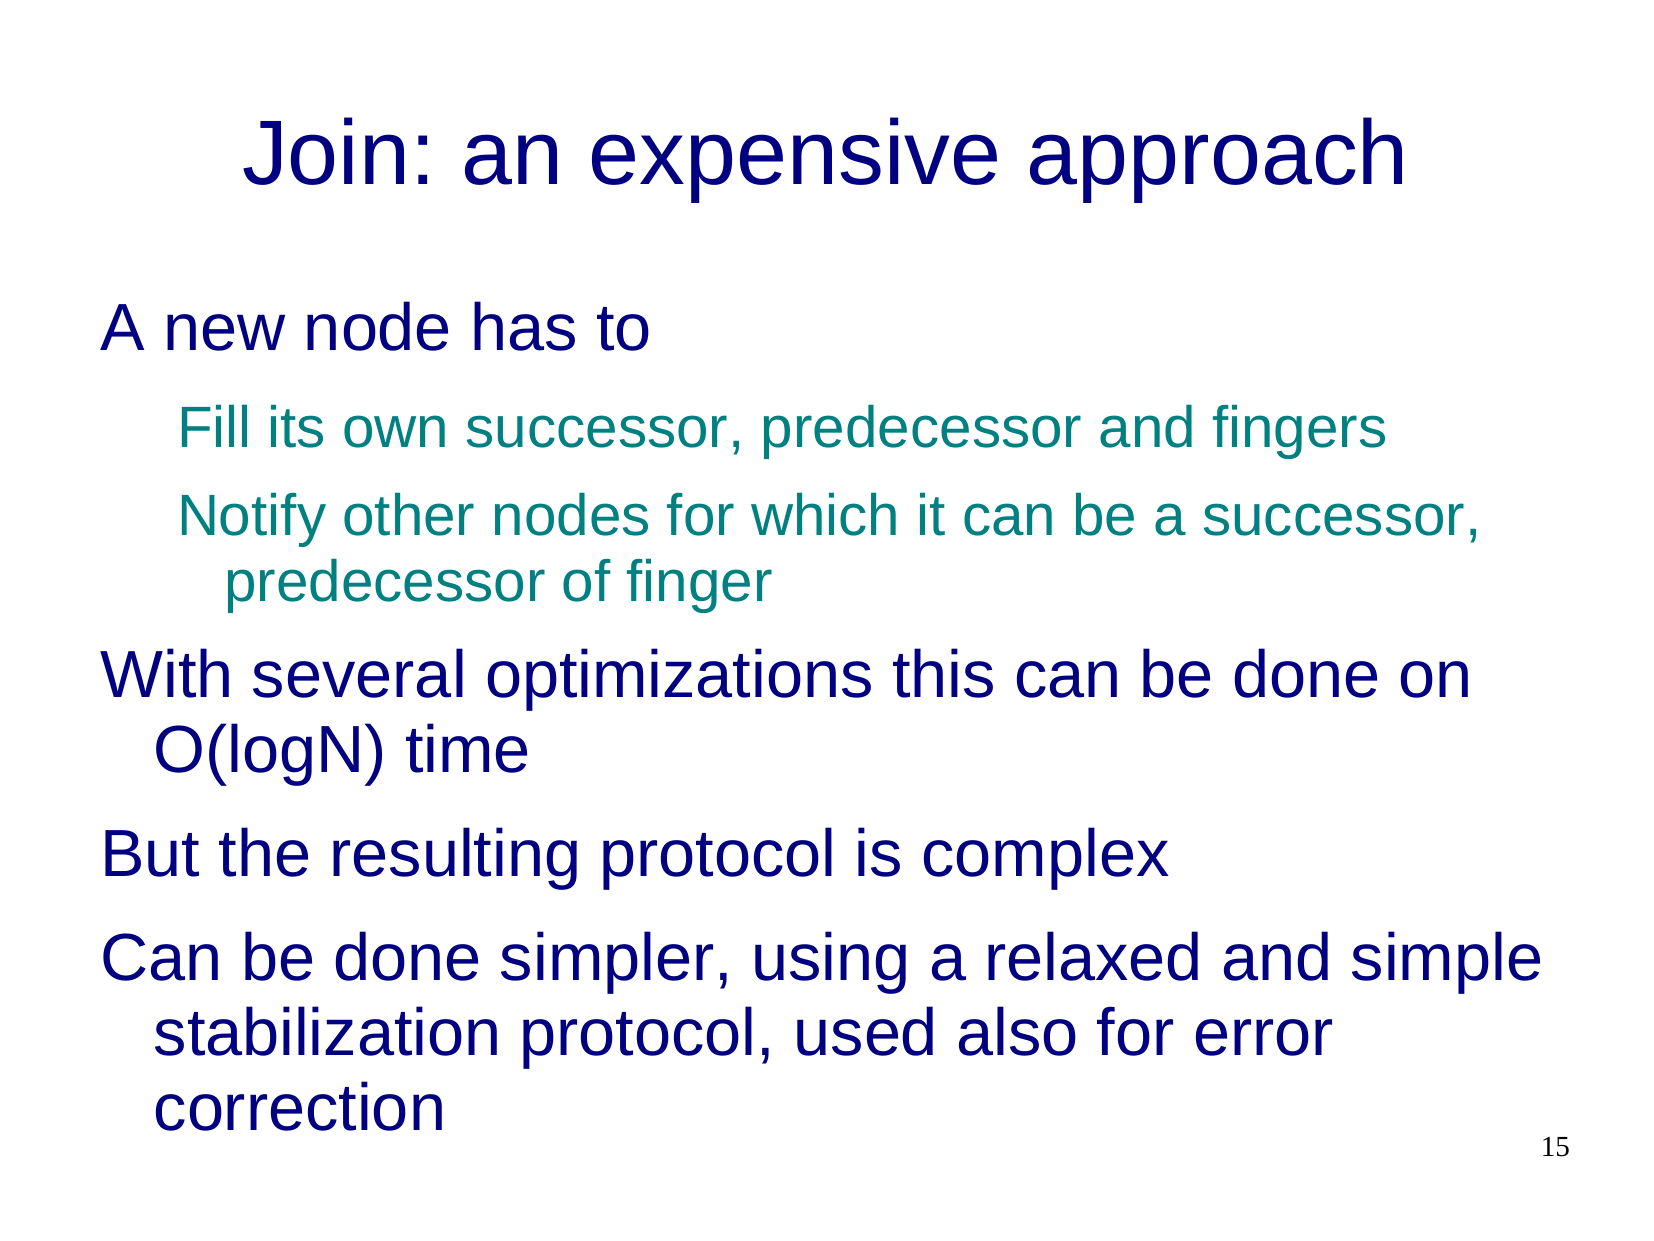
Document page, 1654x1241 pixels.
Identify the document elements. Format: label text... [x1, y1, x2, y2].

title Join: an expensive approach [82, 49, 1571, 257]
list A new node has to Fill its own successor, predecessor and fingers Notify other nodes for which it can be a successor, predecessor of finger With several optimizations this can be done on O(logN) time But the resulting protocol is complex Can be done simpler, using a relaxed and simple stabilization protocol, used also for error correction [82, 290, 1571, 1144]
